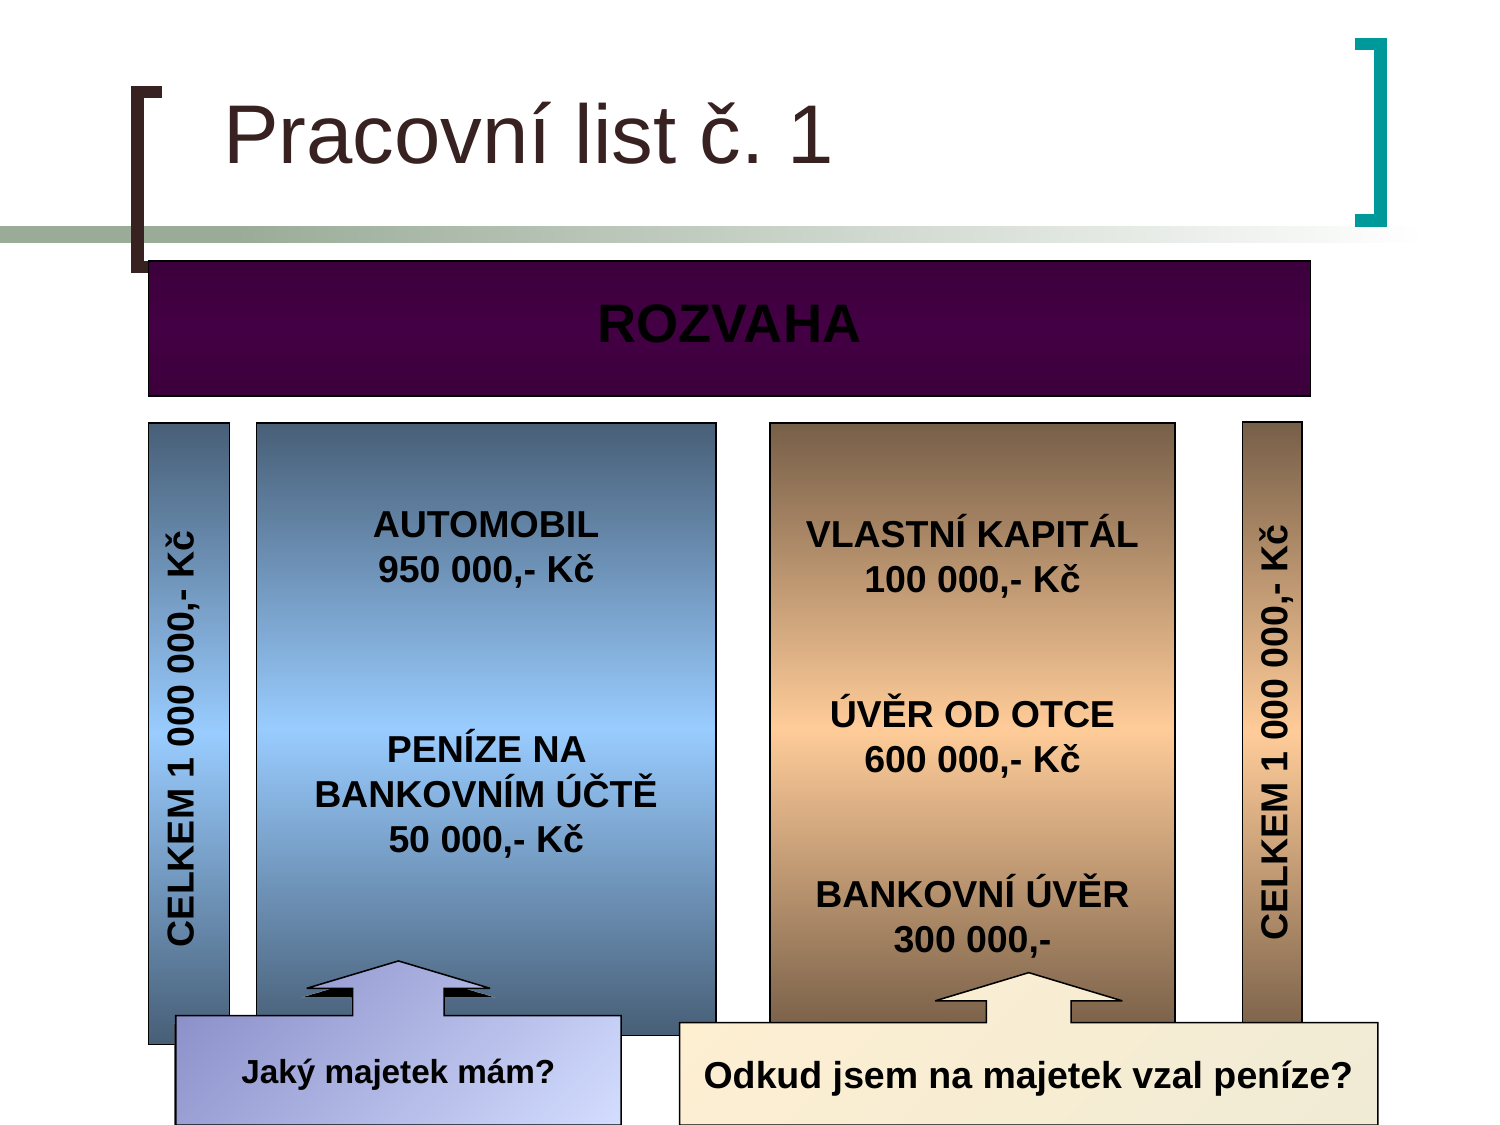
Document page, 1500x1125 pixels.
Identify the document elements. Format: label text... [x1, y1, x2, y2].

text_box VLASTNÍ KAPITÁL 100 000,- Kč ÚVĚR OD OTCE 600 000,- Kč BANKOVNÍ ÚVĚR 300 000,- [770, 423, 1175, 1022]
text_box Odkud jsem na majetek vzal peníze? [679, 972, 1378, 1125]
text_box AUTOMOBIL 950 000,- Kč PENÍZE NA BANKOVNÍM ÚČTĚ 50 000,- Kč [257, 423, 716, 1036]
title Pracovní list č. 1 [68, 0, 1419, 188]
text_box CELKEM 1 000 000,- Kč [1242, 422, 1302, 1022]
text_box CELKEM 1 000 000,- Kč [148, 423, 229, 1045]
text_box ROZVAHA [148, 261, 1310, 396]
text_box Jaký majetek mám? [175, 960, 622, 1125]
